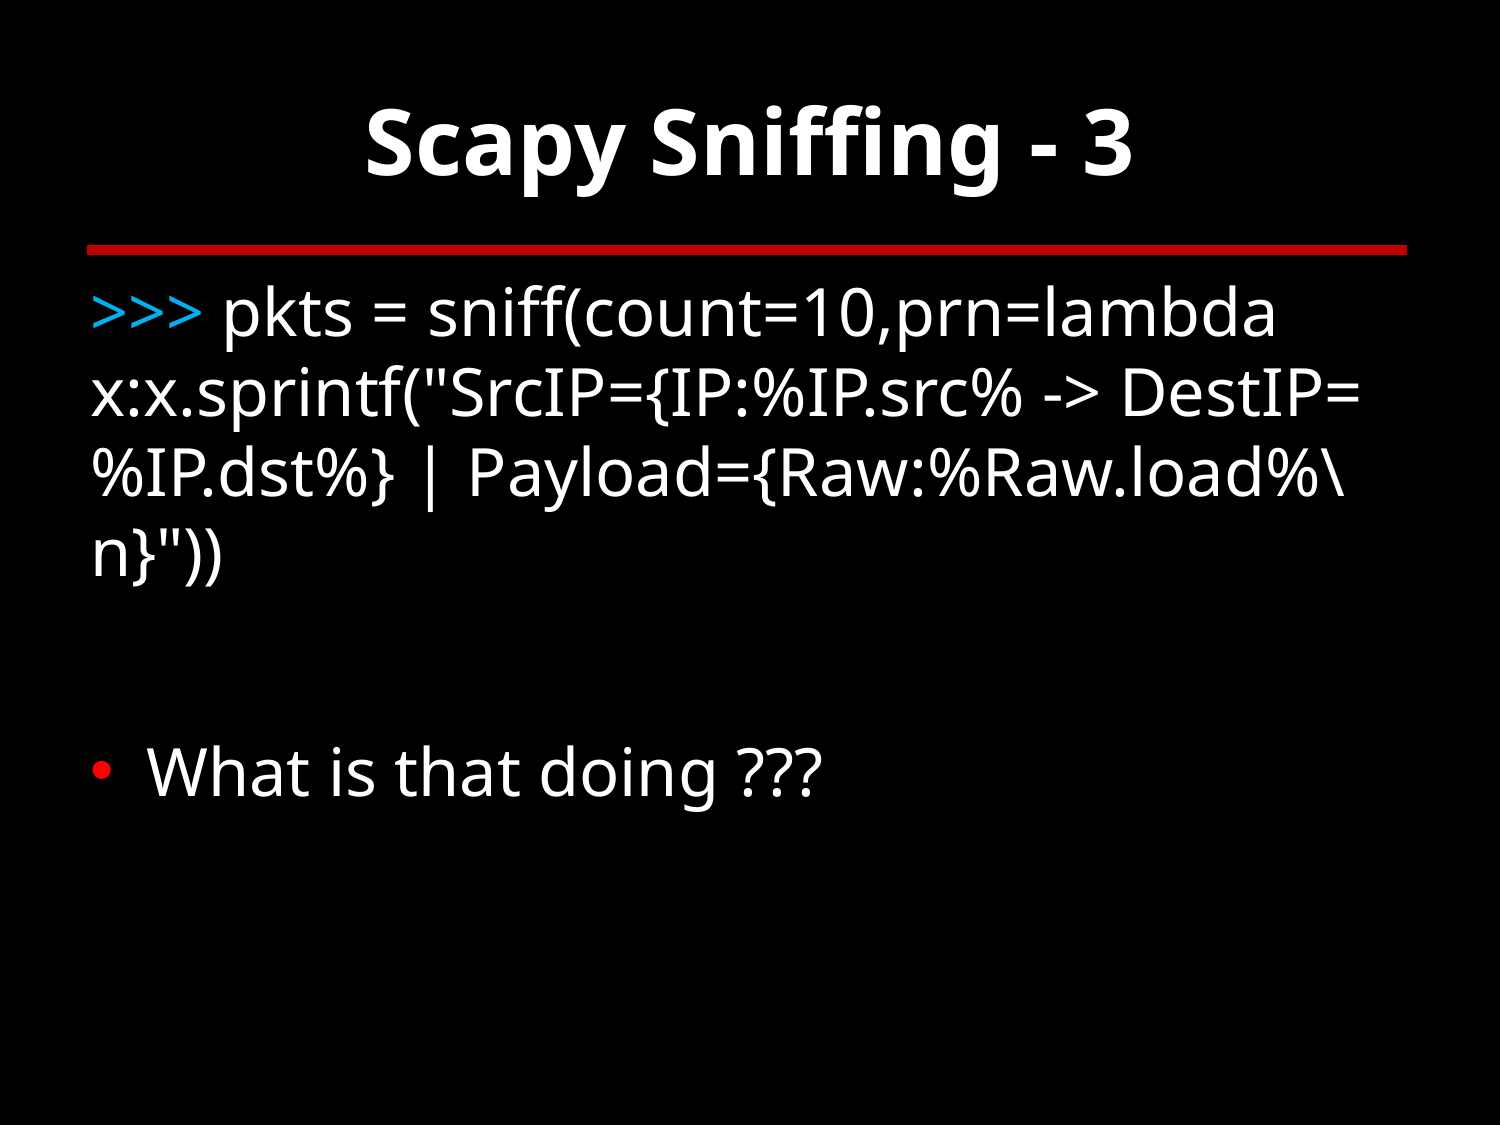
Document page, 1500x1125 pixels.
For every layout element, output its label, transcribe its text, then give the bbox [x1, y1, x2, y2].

list >>> pkts = sniff(count=10,prn=lambda x:x.sprintf("SrcIP={IP:%IP.src% -> DestIP=%IP.dst%} | Payload={Raw:%Raw.load%\n}")) What is that doing ??? [75, 262, 1425, 1005]
title Scapy Sniffing - 3 [75, 45, 1425, 233]
